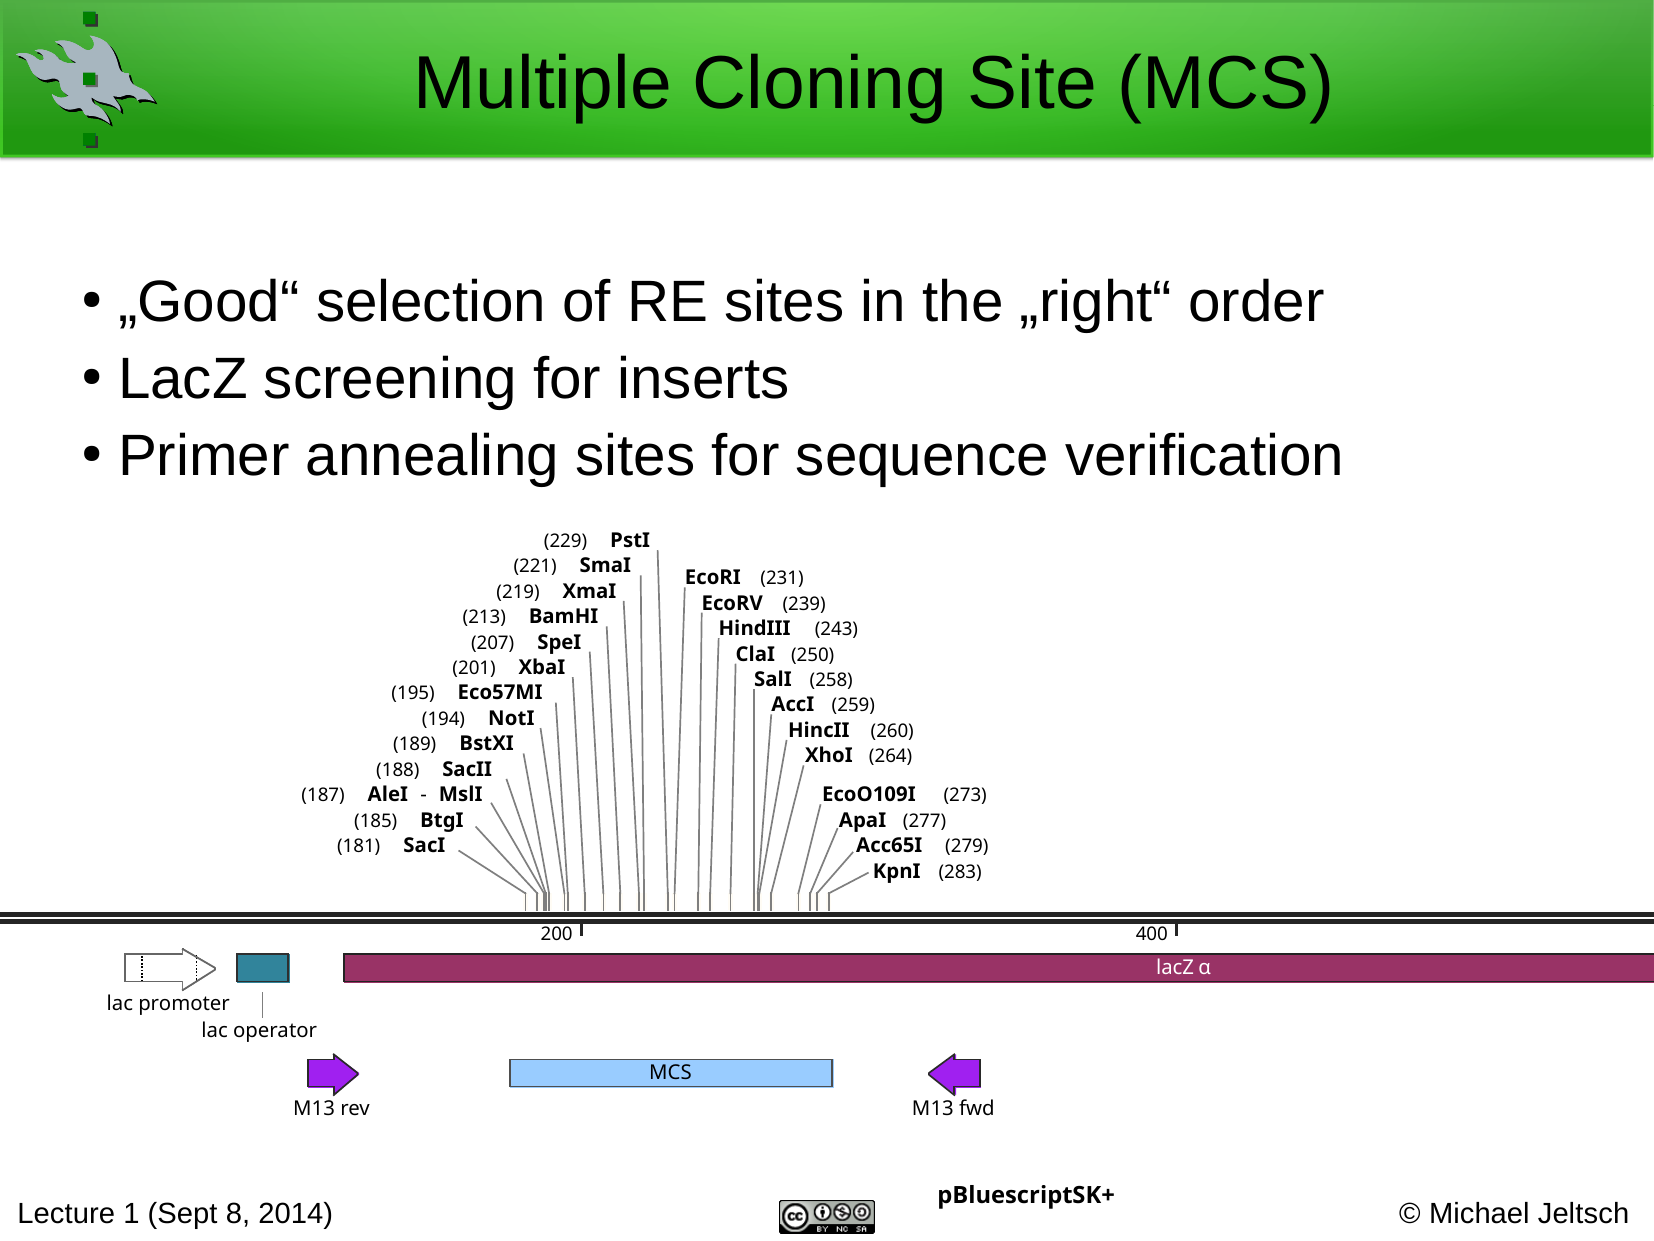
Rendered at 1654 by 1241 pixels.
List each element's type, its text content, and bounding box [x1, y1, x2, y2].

title Multiple Cloning Site (MCS) [259, 11, 1489, 154]
subtitle „Good“ selection of RE sites in the „right“ order LacZ screening for inserts Primer annealing sites for sequence verification [81, 213, 1617, 532]
picture [0, 532, 1654, 1234]
